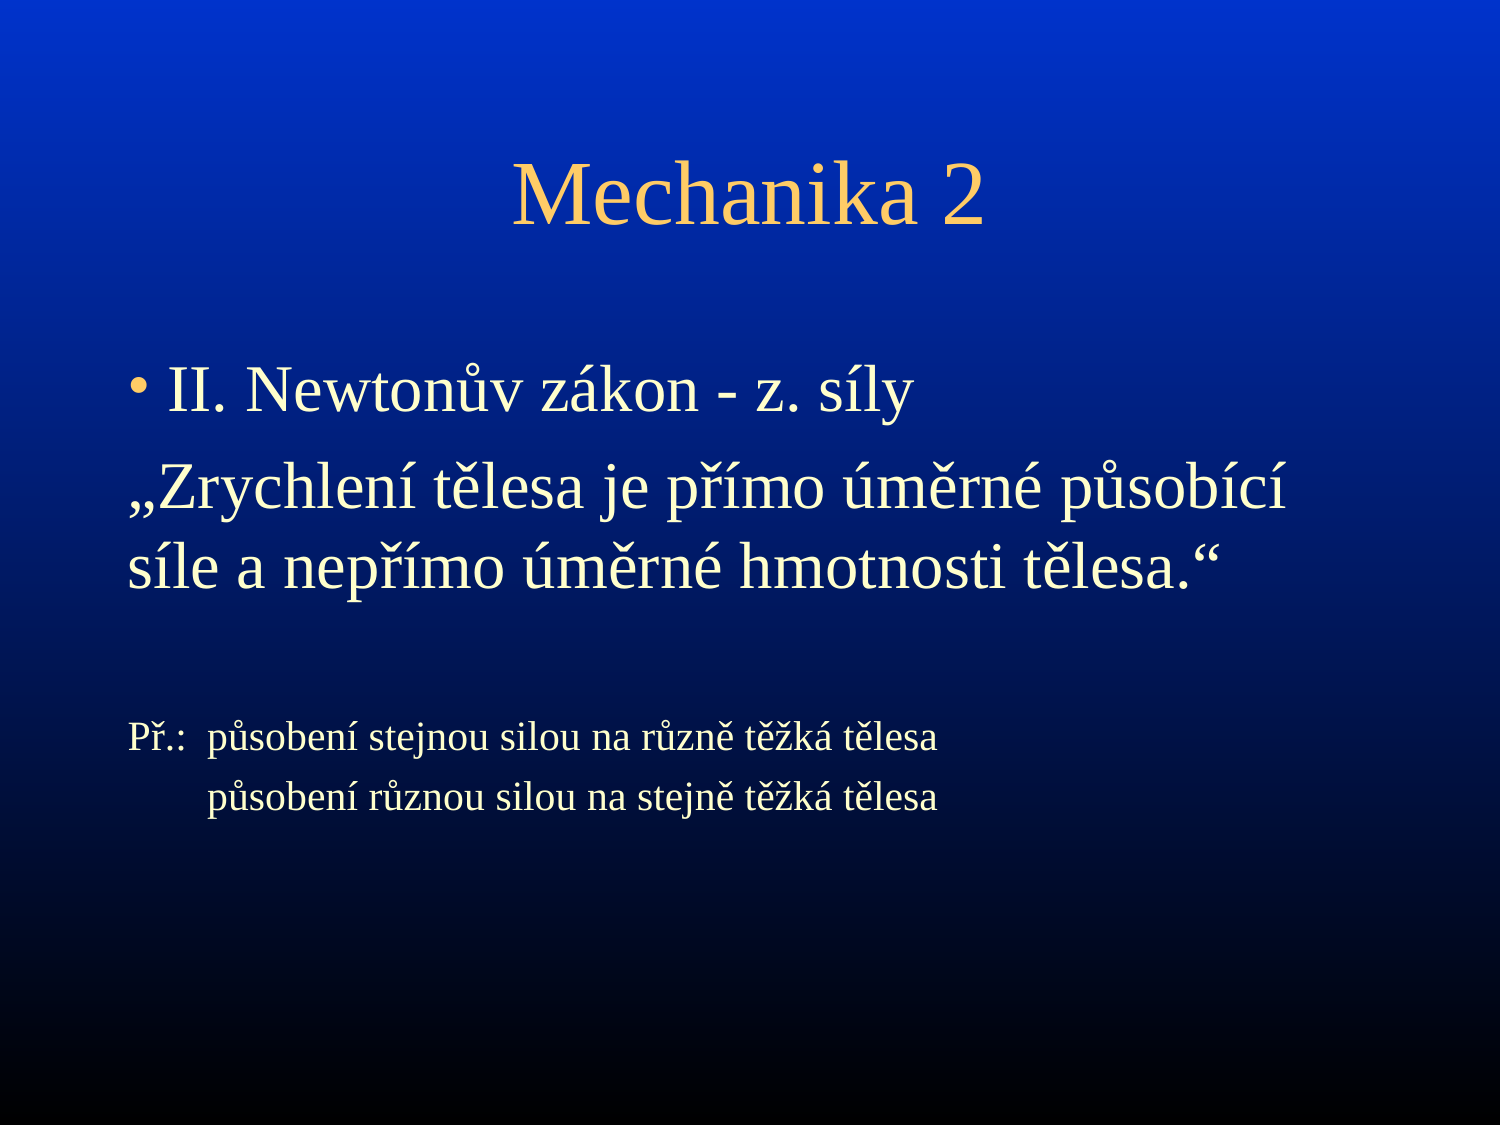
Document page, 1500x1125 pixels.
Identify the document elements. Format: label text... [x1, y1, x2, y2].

title Mechanika 2 [112, 37, 1388, 250]
list II. Newtonův zákon - z. síly „Zrychlení tělesa je přímo úměrné působící síle a nepřímo úměrné hmotnosti tělesa.“ Př.: působení stejnou silou na různě těžká tělesa působení různou silou na stejně těžká tělesa [112, 337, 1388, 1013]
